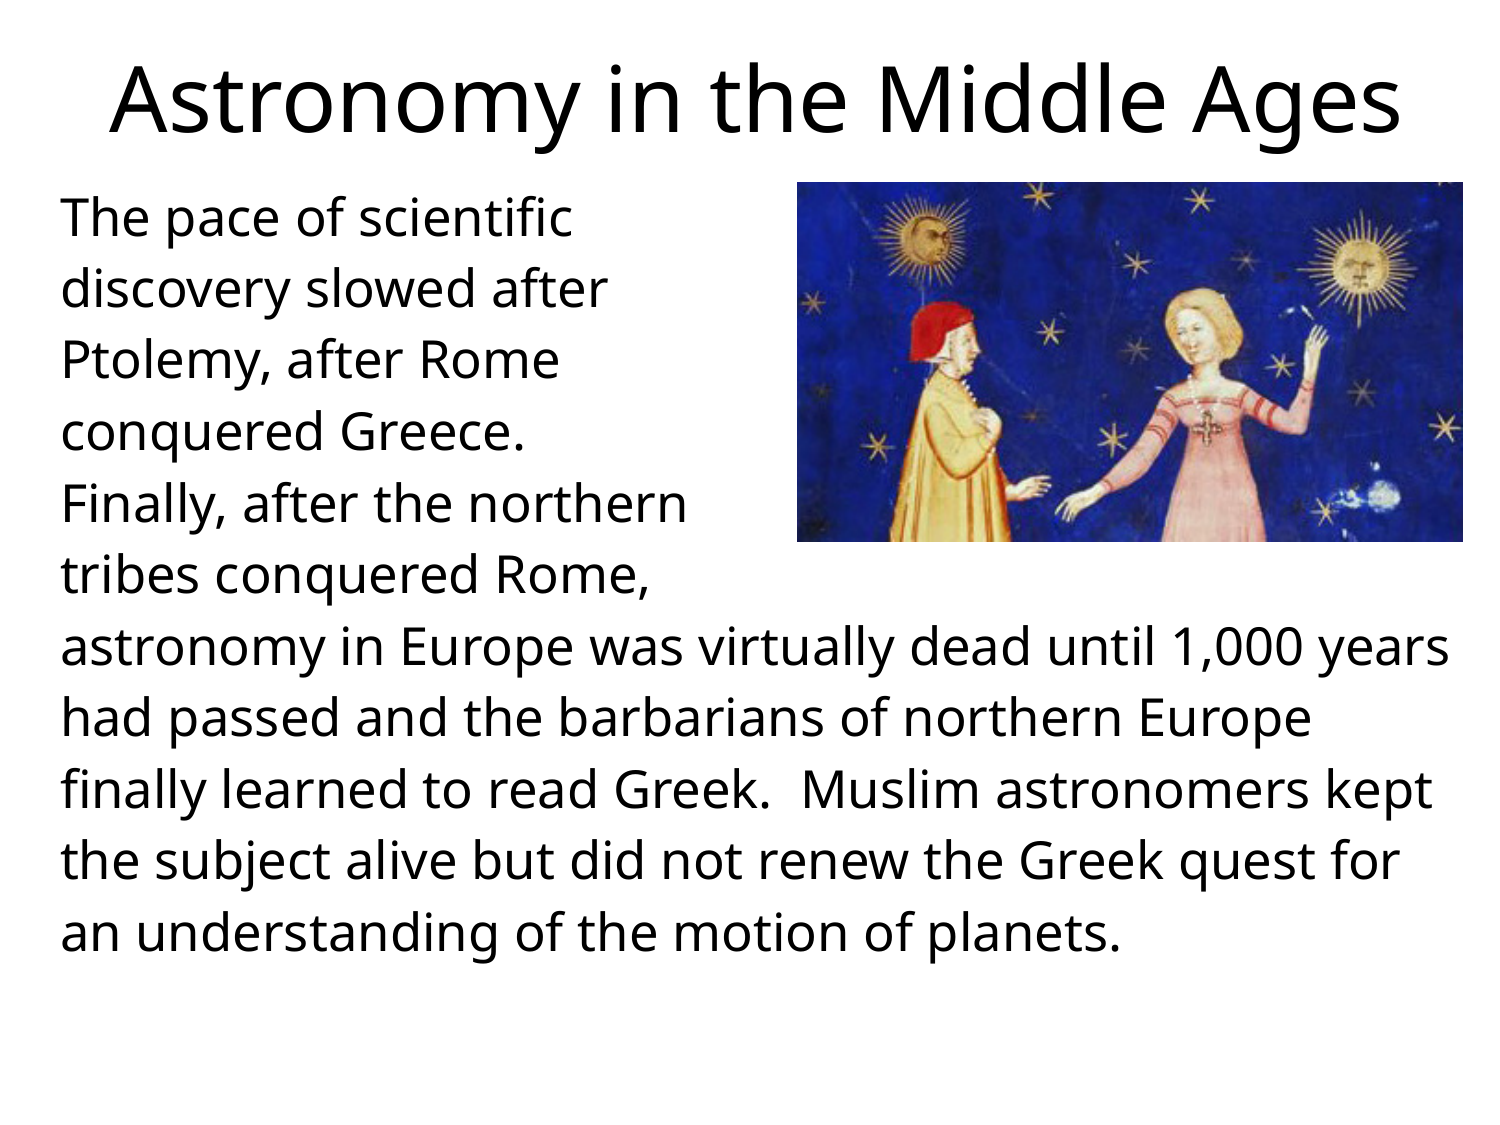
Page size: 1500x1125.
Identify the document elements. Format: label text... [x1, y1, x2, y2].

picture [1456, 182, 1463, 542]
title Astronomy in the Middle Ages [60, 43, 1456, 152]
list The pace of scientific discovery slowed after Ptolemy, after Rome conquered Greece. Finally, after the northern tribes conquered Rome, astronomy in Europe was virtually dead until 1,000 years had passed and the barbarians of northern Europe finally learned to read Greek. Muslim astronomers kept the subject alive but did not renew the Greek quest for an understanding of the motion of planets. [60, 179, 1456, 991]
